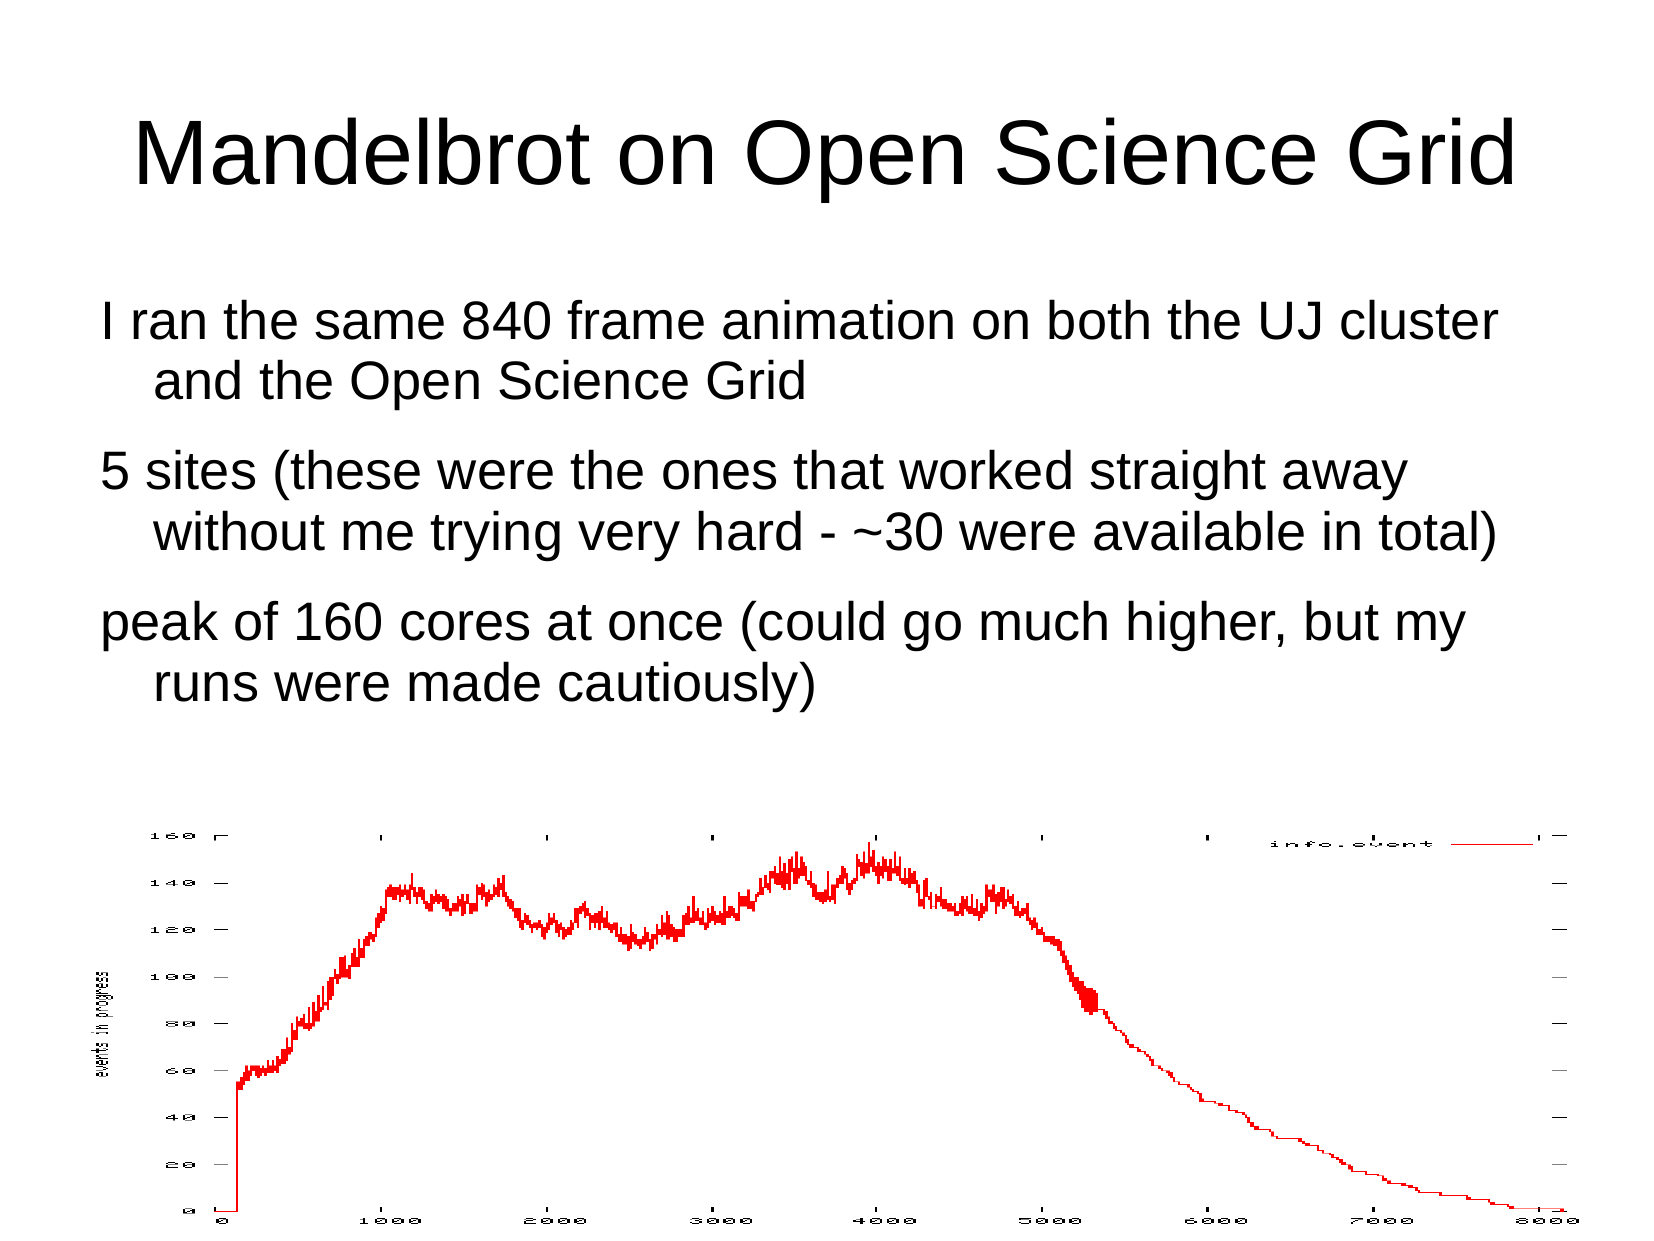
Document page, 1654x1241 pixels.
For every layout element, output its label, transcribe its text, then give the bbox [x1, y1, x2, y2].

list I ran the same 840 frame animation on both the UJ cluster and the Open Science Grid 5 sites (these were the ones that worked straight away without me trying very hard - ~30 were available in total) peak of 160 cores at once (could go much higher, but my runs were made cautiously) [82, 290, 1571, 824]
title Mandelbrot on Open Science Grid [82, 56, 1571, 250]
picture [75, 824, 1613, 1230]
